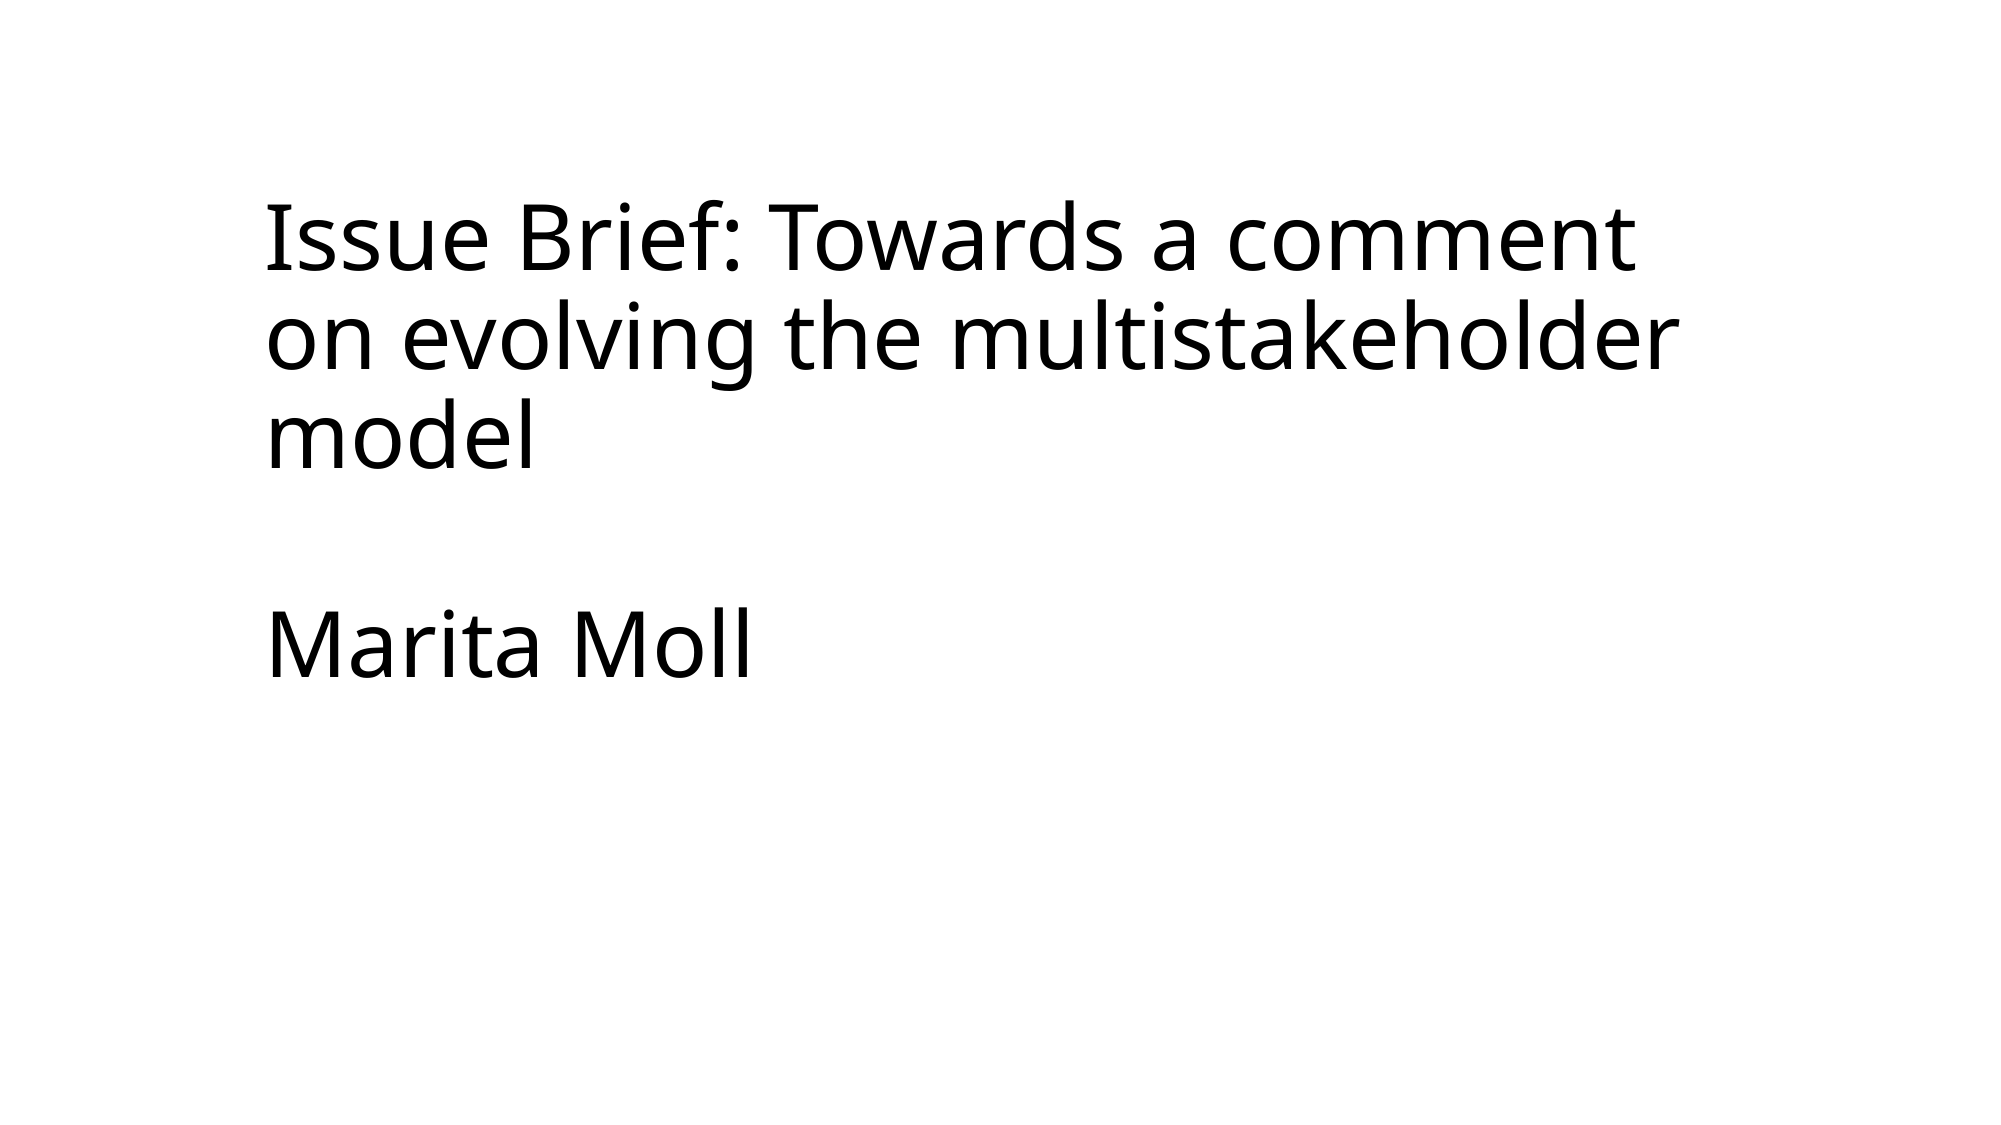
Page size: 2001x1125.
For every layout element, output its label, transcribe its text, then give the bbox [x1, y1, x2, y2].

title Issue Brief: Towards a comment on evolving the multistakeholder model [249, 184, 1750, 576]
subtitle Marita Moll [249, 590, 1750, 863]
